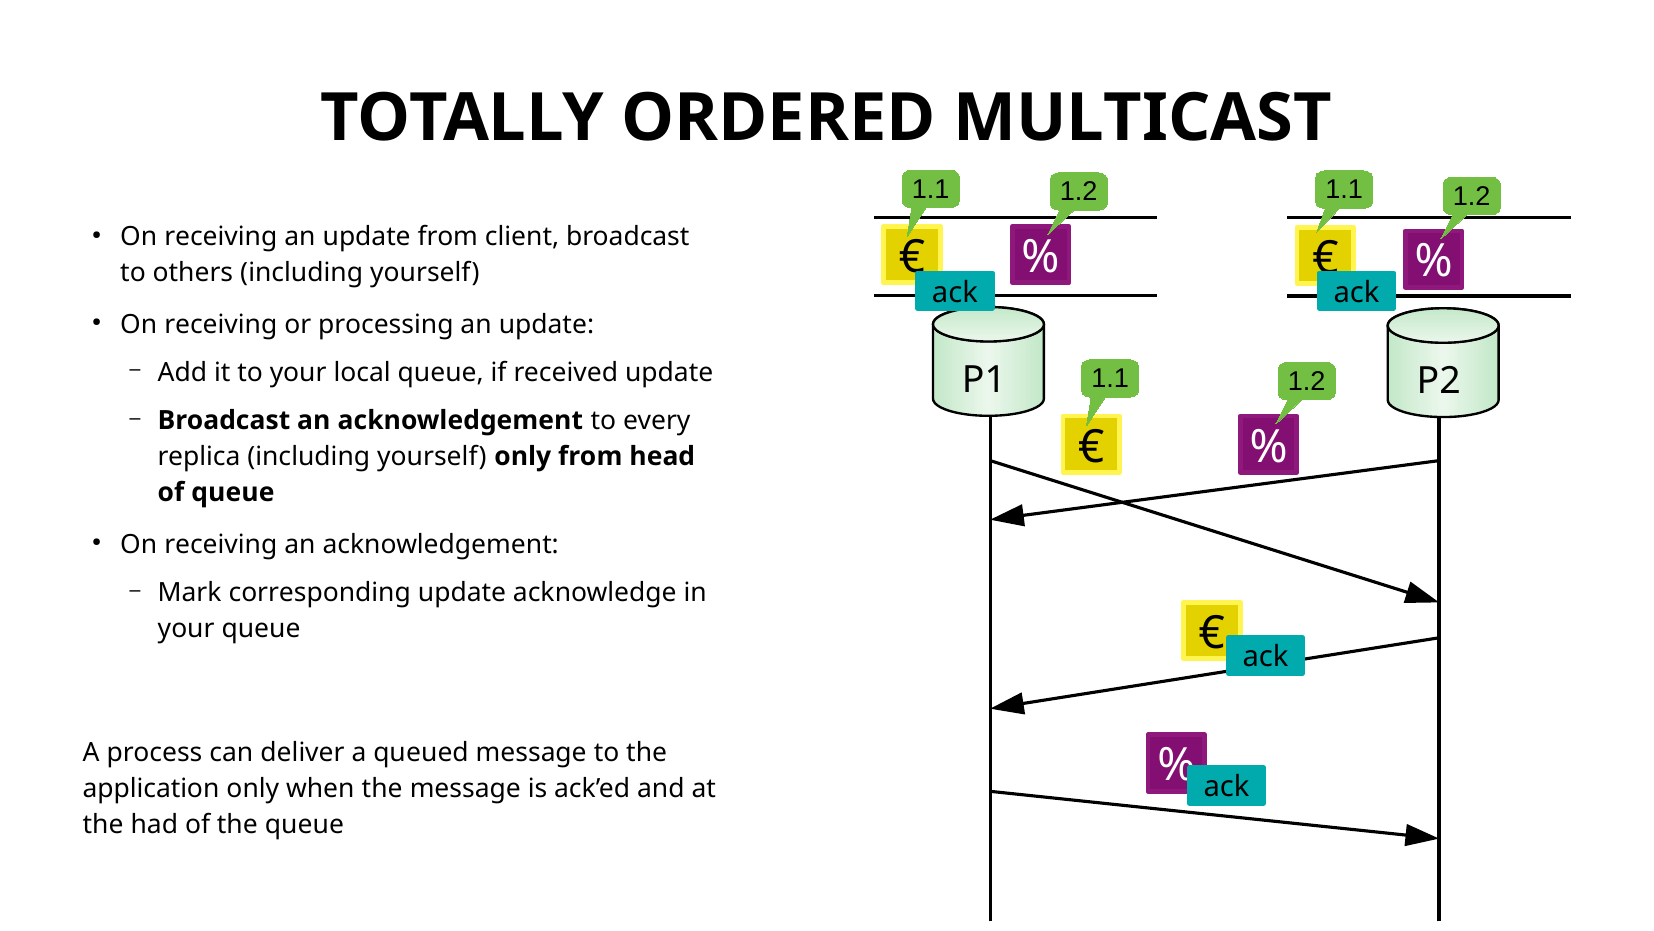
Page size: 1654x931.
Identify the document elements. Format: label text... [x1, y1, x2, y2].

text_box € [1183, 602, 1241, 659]
text_box € [883, 226, 941, 283]
text_box 1.2 [1440, 177, 1501, 239]
text_box 1.2 [1047, 172, 1108, 235]
text_box P1 [947, 344, 1030, 406]
text_box € [1062, 415, 1120, 473]
text_box % [1405, 230, 1462, 288]
text_box € [1297, 227, 1354, 284]
text_box 1.1 [1315, 170, 1373, 233]
text_box % [1183, 763, 1189, 777]
text_box % [1240, 415, 1297, 473]
list On receiving an update from client, broadcast to others (including yourself) On receiving or processing an update: Add it to your local queue, if received update Broadcast an acknowledgement to every replica (including yourself) only from head of queue On receiving an acknowledgement: Mark corresponding update acknowledge in your queue A process can deliver a queued message to the application only when the message is ack’ed and at the had of the queue [82, 217, 721, 886]
text_box [933, 307, 1044, 416]
text_box ack [1189, 767, 1264, 804]
text_box 1.1 [902, 170, 960, 237]
text_box ack [1228, 637, 1303, 674]
text_box ack [1319, 272, 1394, 309]
text_box P2 [1401, 346, 1485, 407]
text_box ack [917, 272, 993, 309]
title TOTALLY ORDERED MULTICAST [82, 36, 1571, 193]
text_box 1.2 [1275, 362, 1336, 424]
text_box % [1148, 734, 1205, 792]
text_box [1387, 308, 1499, 418]
text_box % [1012, 226, 1069, 283]
text_box 1.1 [1081, 359, 1139, 426]
